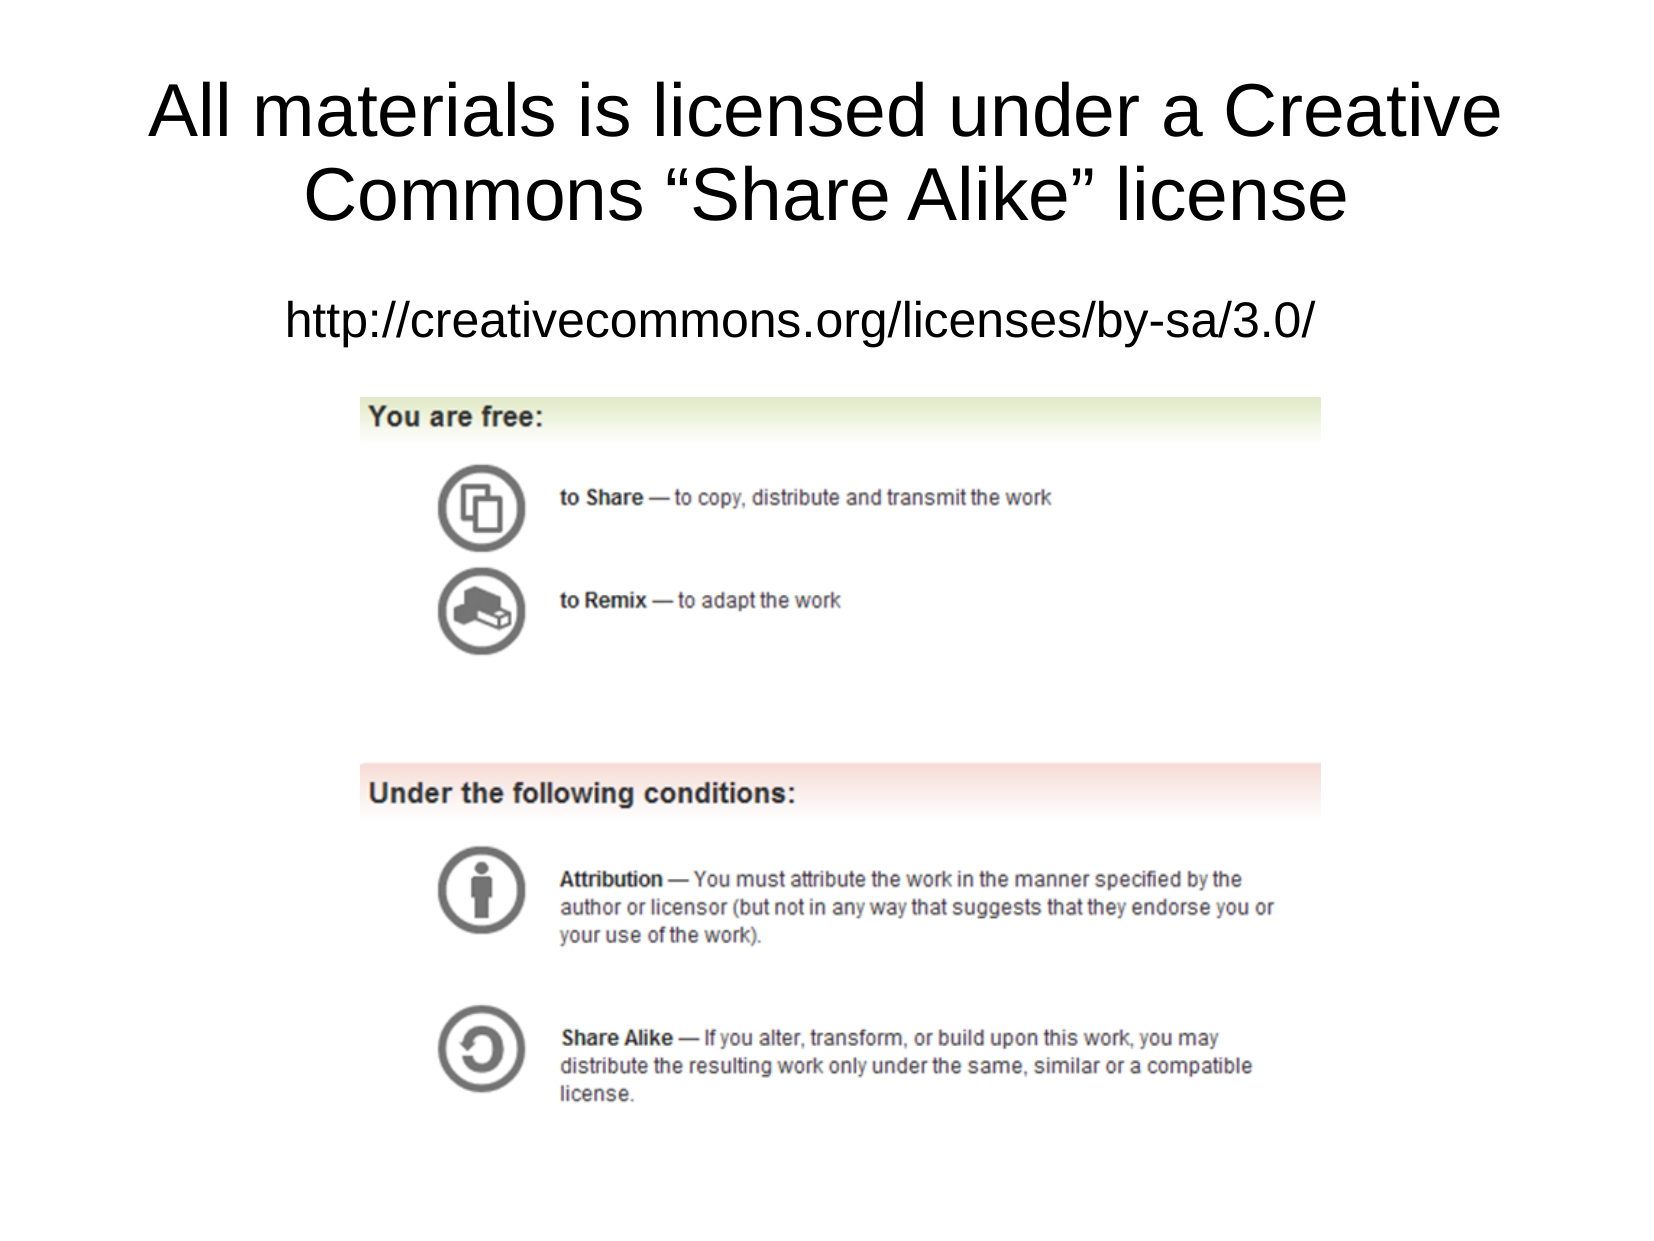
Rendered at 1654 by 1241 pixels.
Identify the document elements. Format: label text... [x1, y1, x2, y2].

text_box http://creativecommons.org/licenses/by-sa/3.0/ [270, 285, 1396, 391]
title All materials is licensed under a Creative Commons “Share Alike” license [82, 49, 1571, 257]
picture [360, 397, 1321, 1117]
